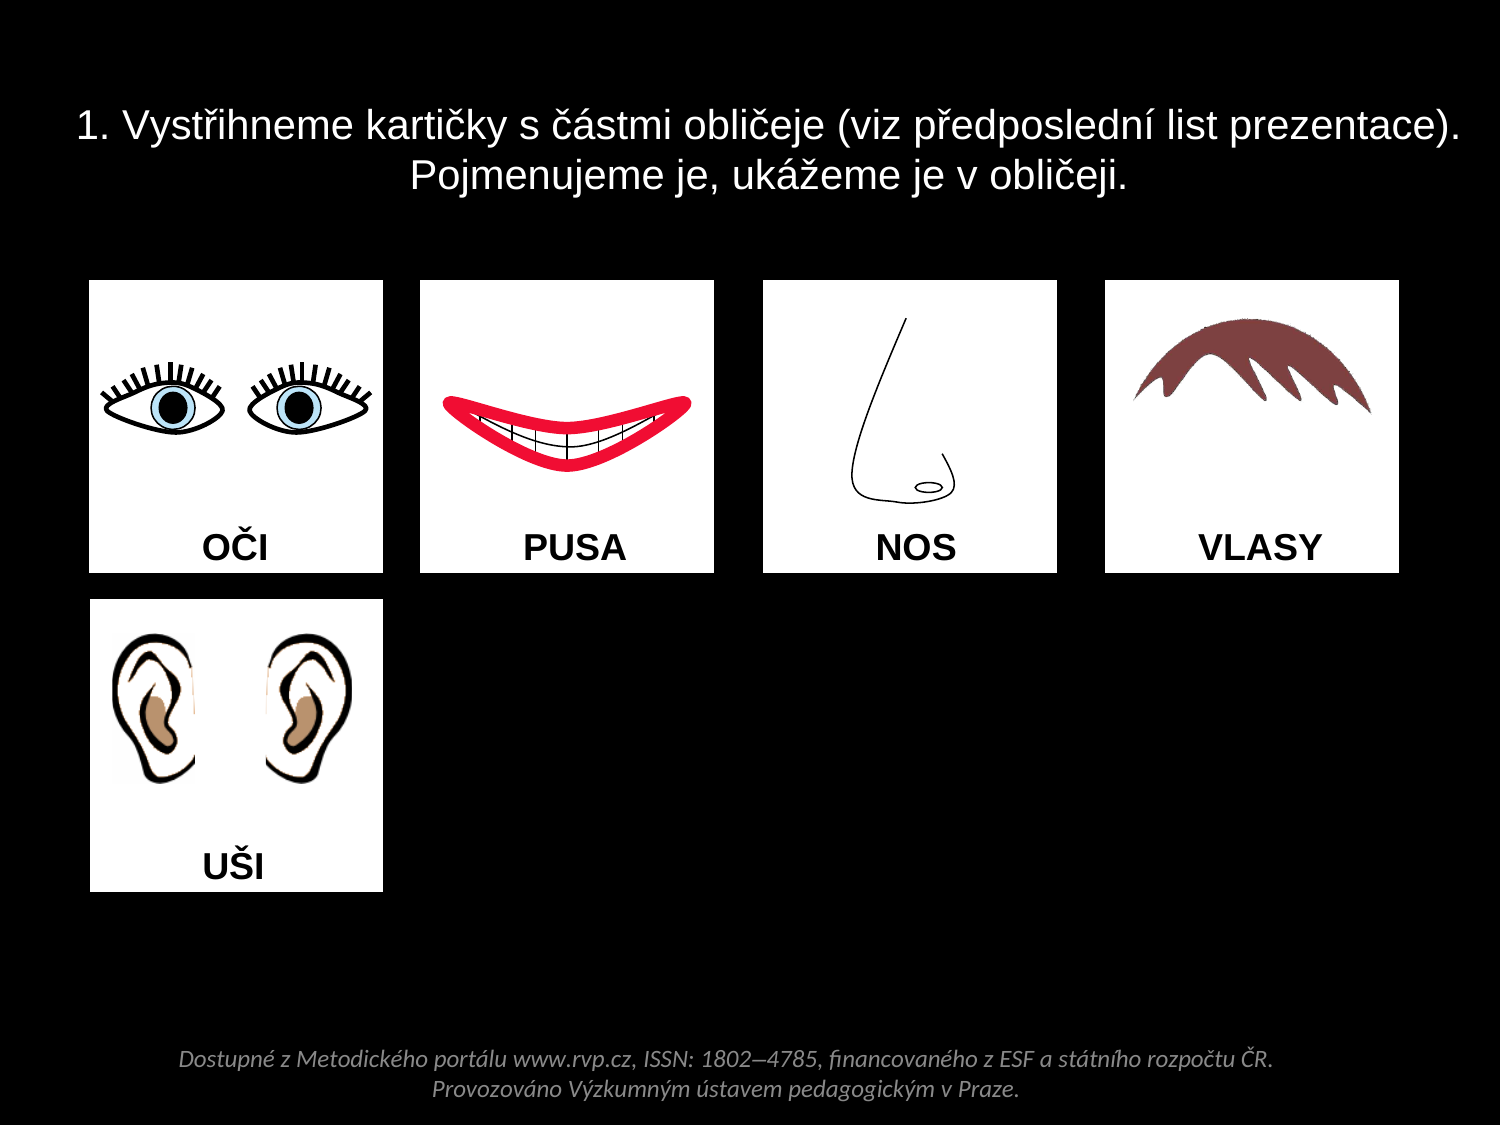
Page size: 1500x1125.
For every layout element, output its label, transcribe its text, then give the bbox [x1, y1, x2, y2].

text_box PUSA [508, 515, 643, 576]
text_box [88, 278, 384, 575]
text_box UŠI [187, 834, 280, 895]
text_box 1. Vystřihneme kartičky s částmi obličeje (viz předposlední list prezentace). Pojmenujeme je, ukážeme je v obličeji. [61, 90, 1478, 206]
picture [1133, 318, 1373, 423]
text_box Dostupné z Metodického portálu www.rvp.cz, ISSN: 1802–4785, financovaného z ESF a státního rozpočtu ČR. Provozováno Výzkumným ústavem pedagogickým v Praze. [105, 1042, 1348, 1103]
picture [265, 633, 352, 784]
text_box [1104, 278, 1400, 575]
picture [112, 633, 195, 784]
text_box [419, 278, 715, 575]
text_box VLASY [1183, 515, 1339, 576]
text_box [761, 278, 1058, 575]
text_box NOS [860, 515, 972, 576]
text_box [88, 597, 385, 894]
text_box OČI [187, 515, 284, 576]
